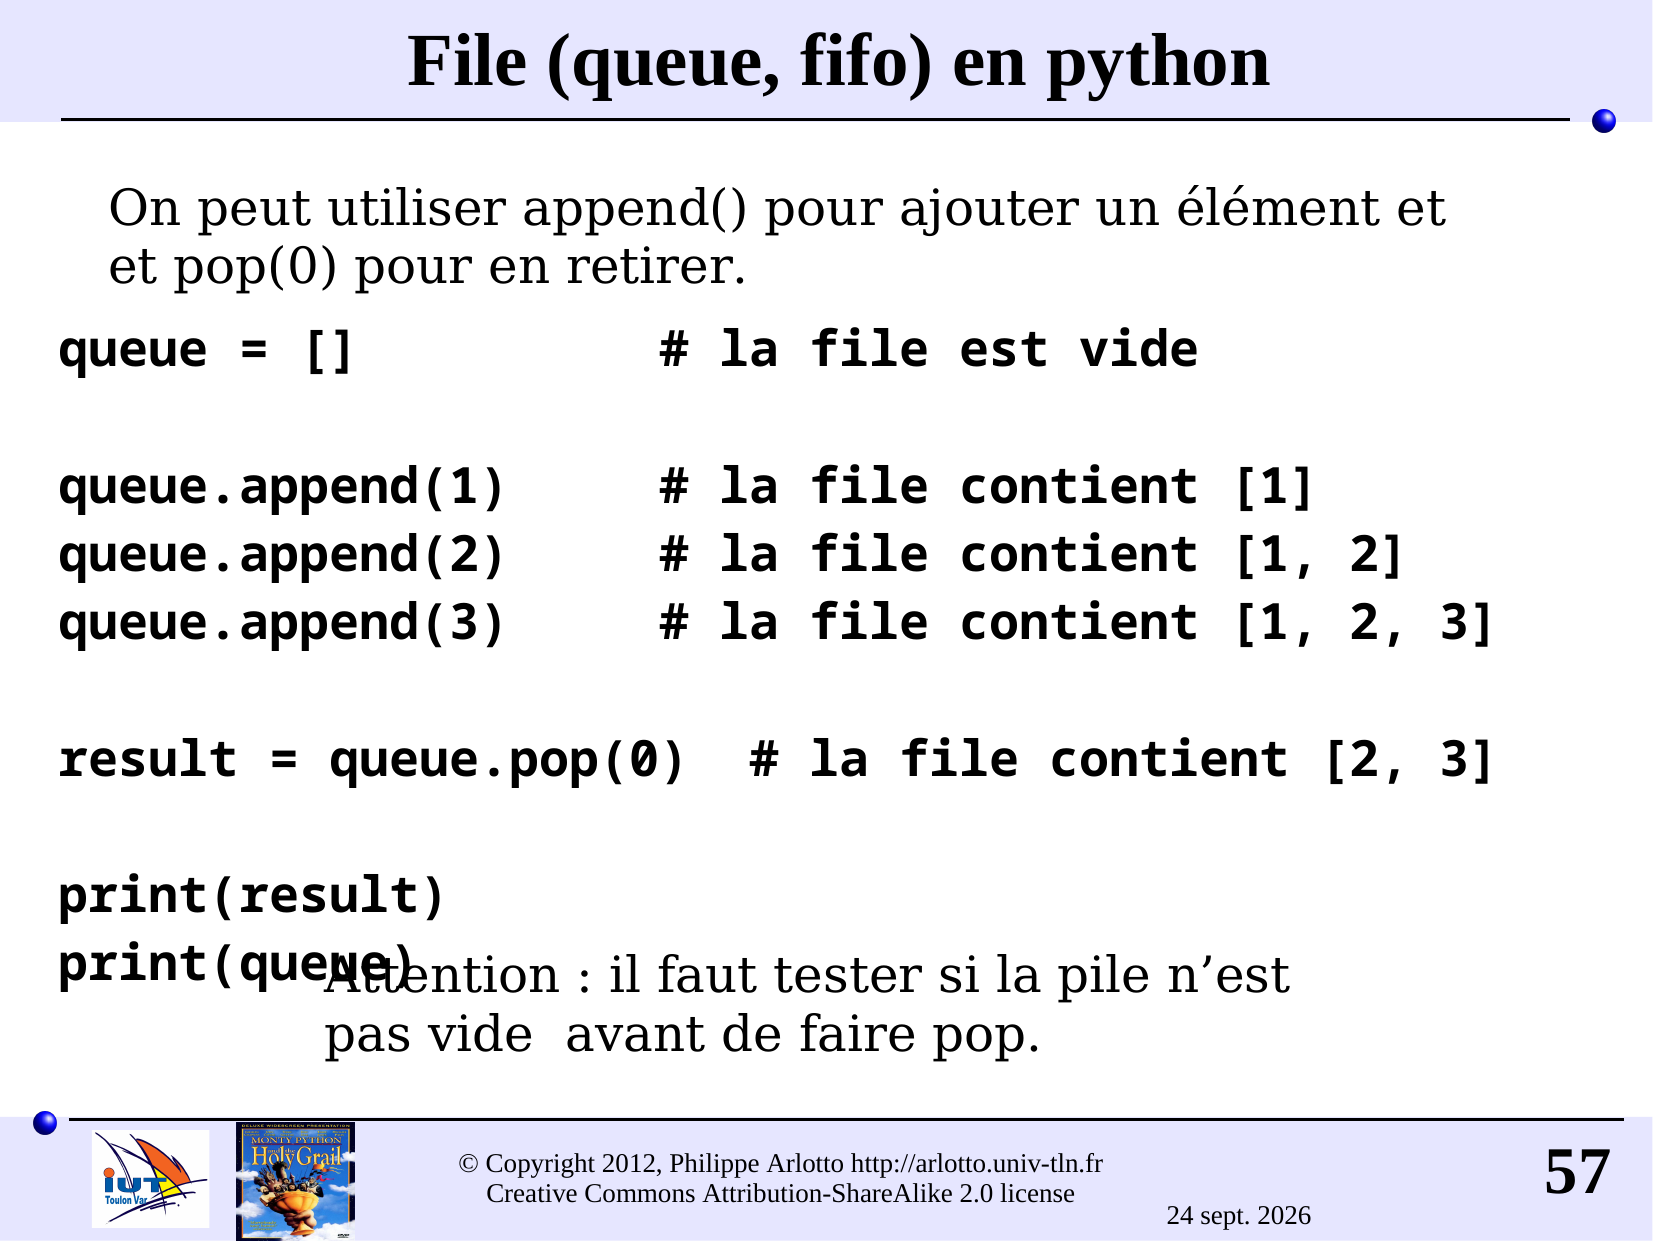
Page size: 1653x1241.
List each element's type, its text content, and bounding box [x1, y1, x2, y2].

title File (queue, fifo) en python [95, 14, 1585, 107]
text_box On peut utiliser append() pour ajouter un élément et et pop(0) pour en retirer. [108, 178, 1447, 296]
text_box Attention : il faut tester si la pile n’est pas vide avant de faire pop. [324, 946, 1388, 1063]
text_box queue = [] # la file est vide queue.append(1) # la file contient [1] queue.append(2) # la file contient [1, 2] queue.append(3) # la file contient [1, 2, 3] result = queue.pop(0) # la file contient [2, 3] print(result) print(queue) [59, 312, 1536, 934]
picture [236, 1122, 355, 1241]
